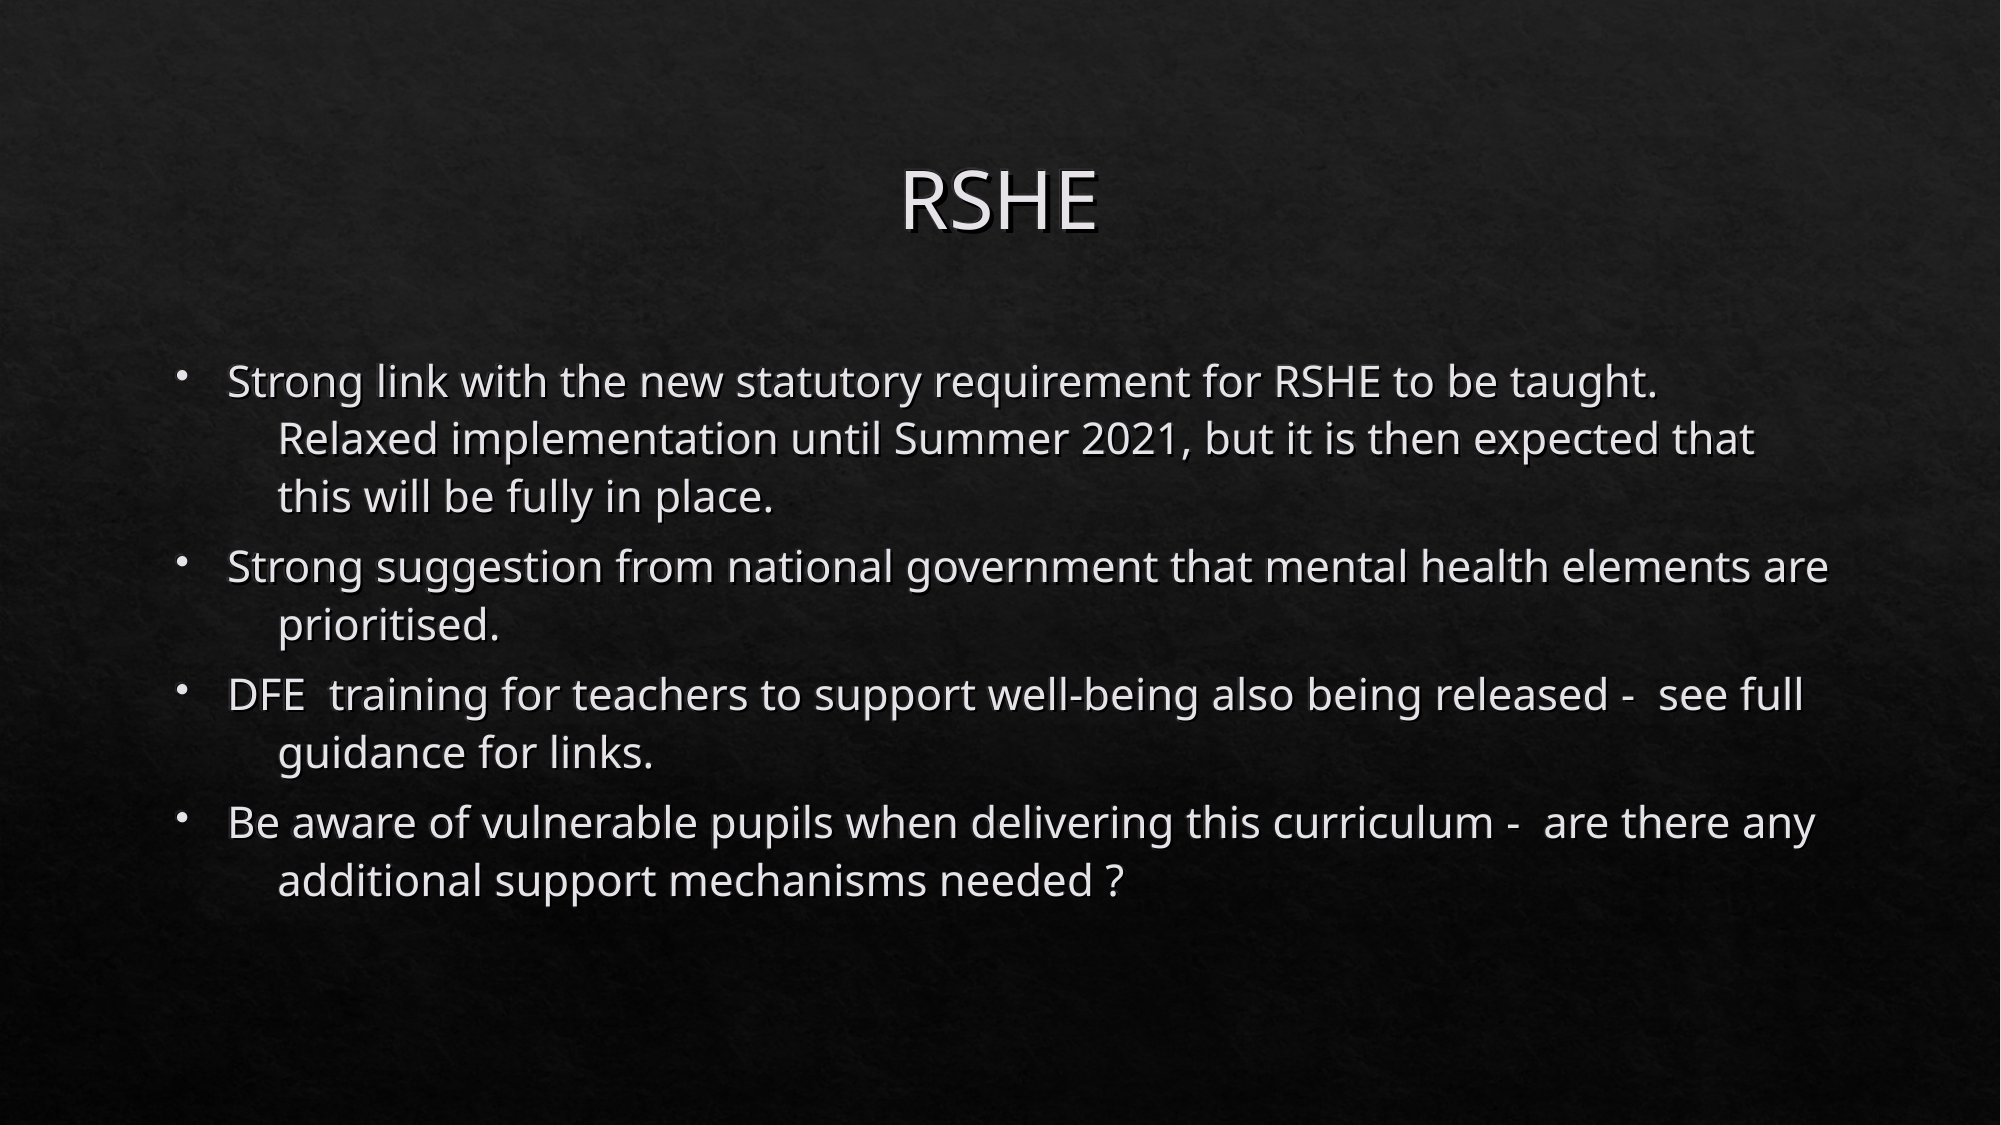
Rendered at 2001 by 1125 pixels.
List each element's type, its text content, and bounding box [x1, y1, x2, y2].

title RSHE [149, 99, 1849, 307]
list Strong link with the new statutory requirement for RSHE to be taught. Relaxed implementation until Summer 2021, but it is then expected that this will be fully in place. Strong suggestion from national government that mental health elements are prioritised. DFE training for teachers to support well-being also being released - see full guidance for links. Be aware of vulnerable pupils when delivering this curriculum - are there any additional support mechanisms needed ? [149, 340, 1849, 951]
